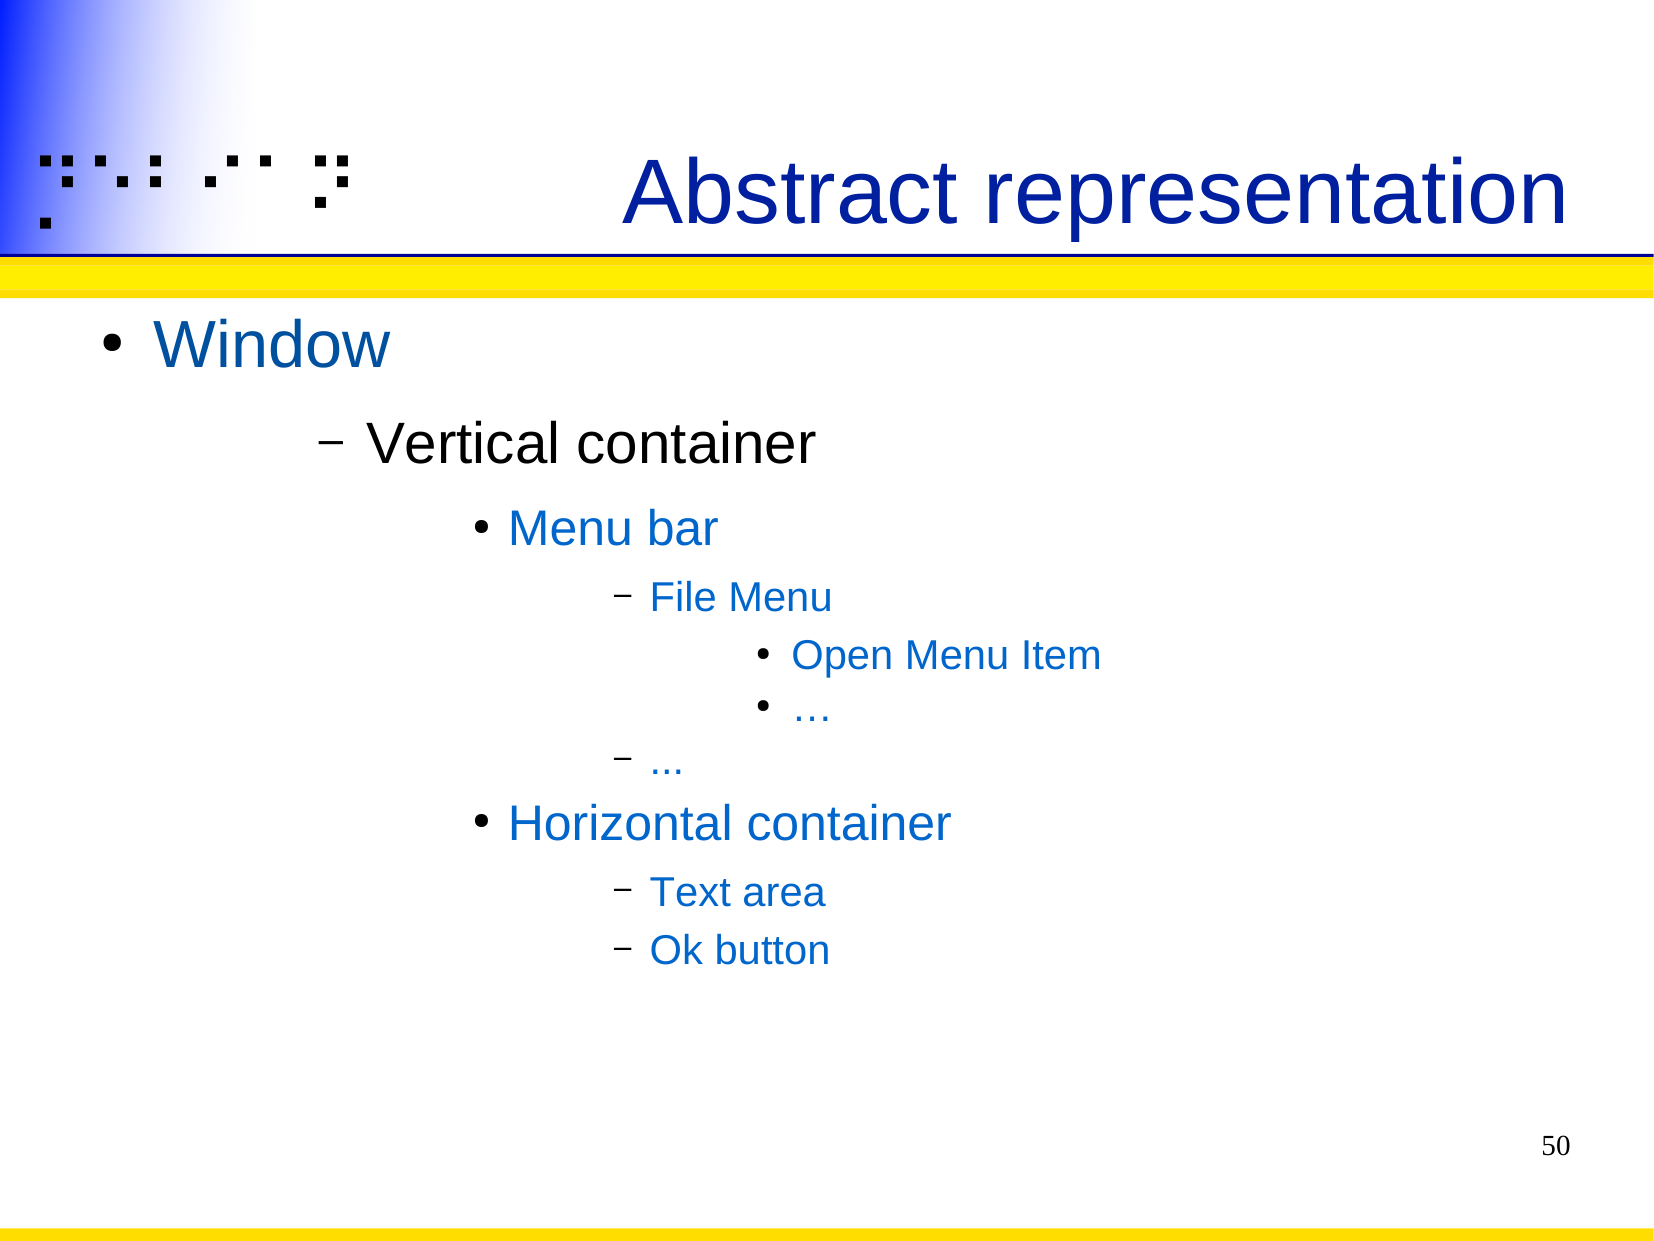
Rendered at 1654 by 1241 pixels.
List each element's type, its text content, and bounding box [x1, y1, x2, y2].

list Window Vertical container Menu bar File Menu Open Menu Item … ... Horizontal container Text area Ok button [82, 307, 1571, 1126]
title Abstract representation [372, 126, 1571, 257]
